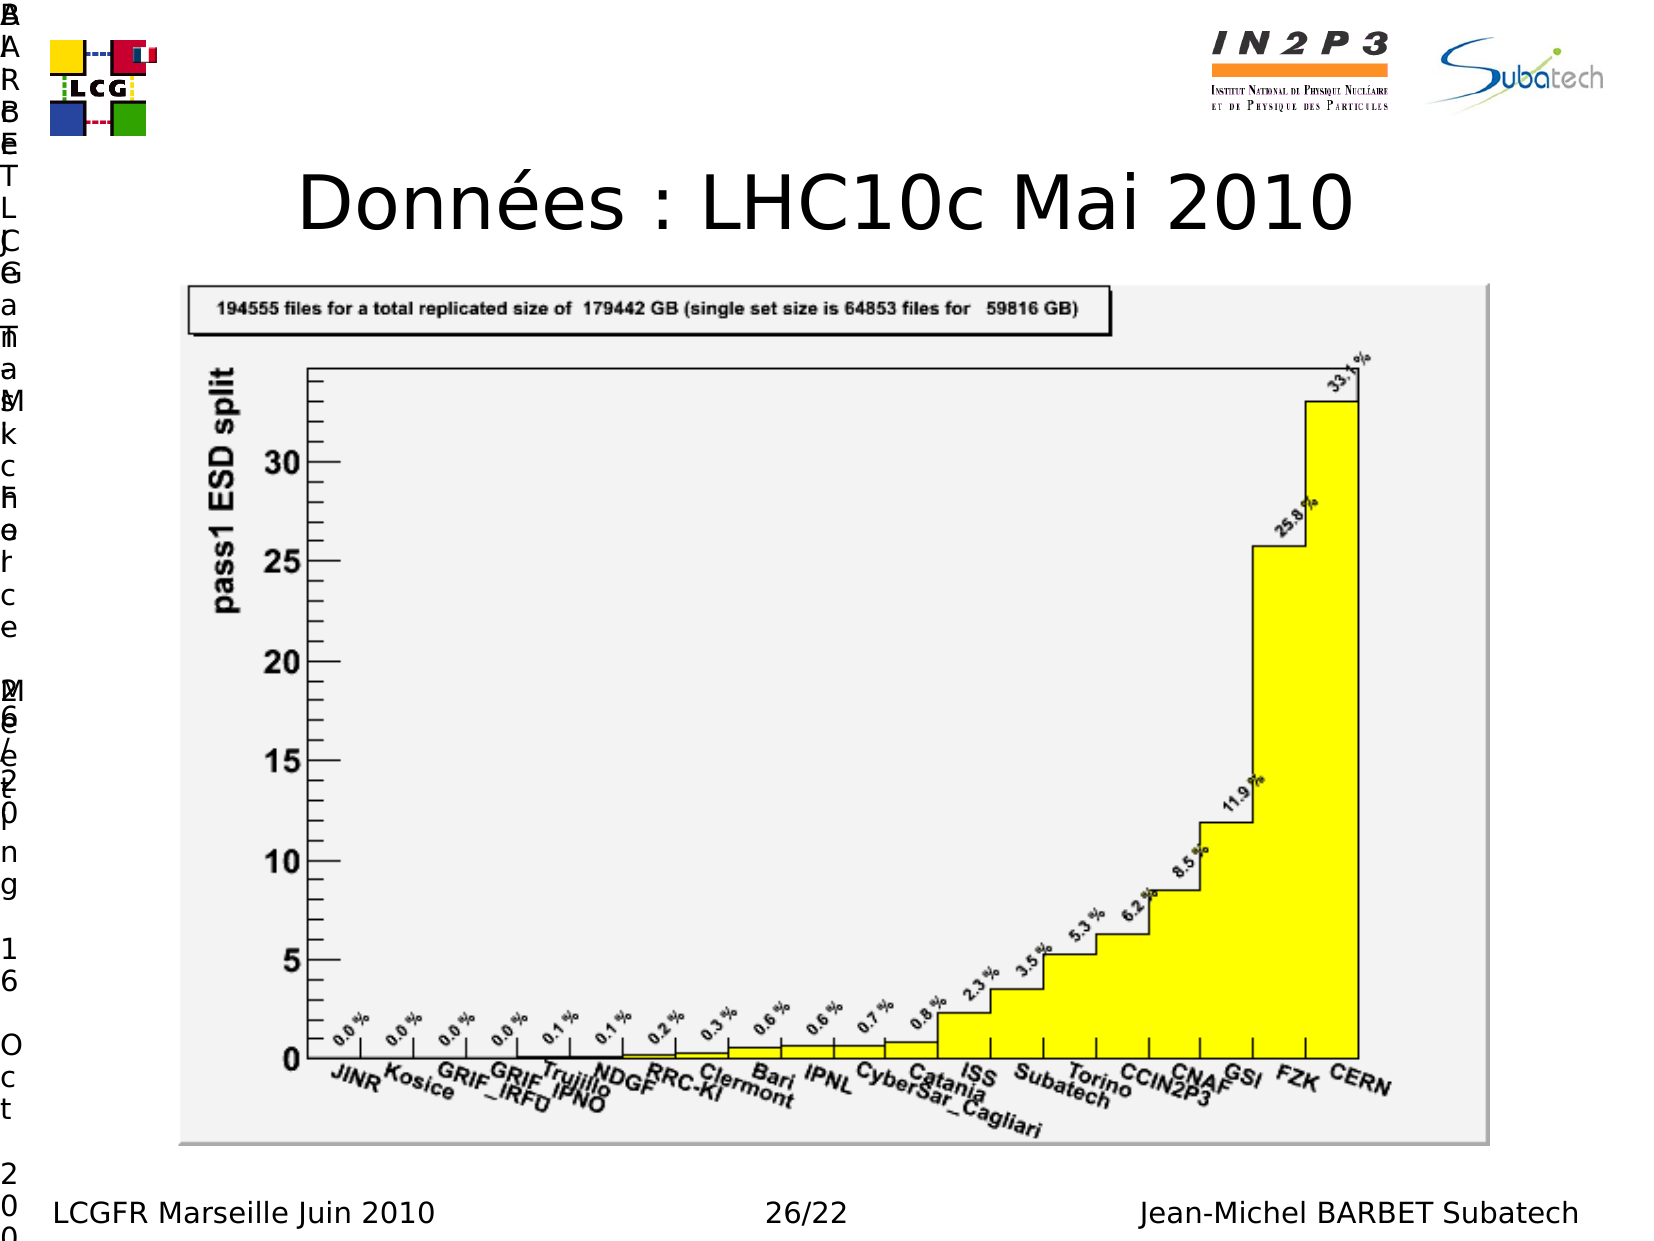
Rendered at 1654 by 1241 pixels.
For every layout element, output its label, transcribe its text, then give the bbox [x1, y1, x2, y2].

picture [177, 282, 1490, 1146]
picture [1210, 21, 1388, 110]
picture [50, 40, 159, 136]
title Données : LHC10c Mai 2010 [121, 110, 1532, 302]
picture [1425, 37, 1603, 116]
